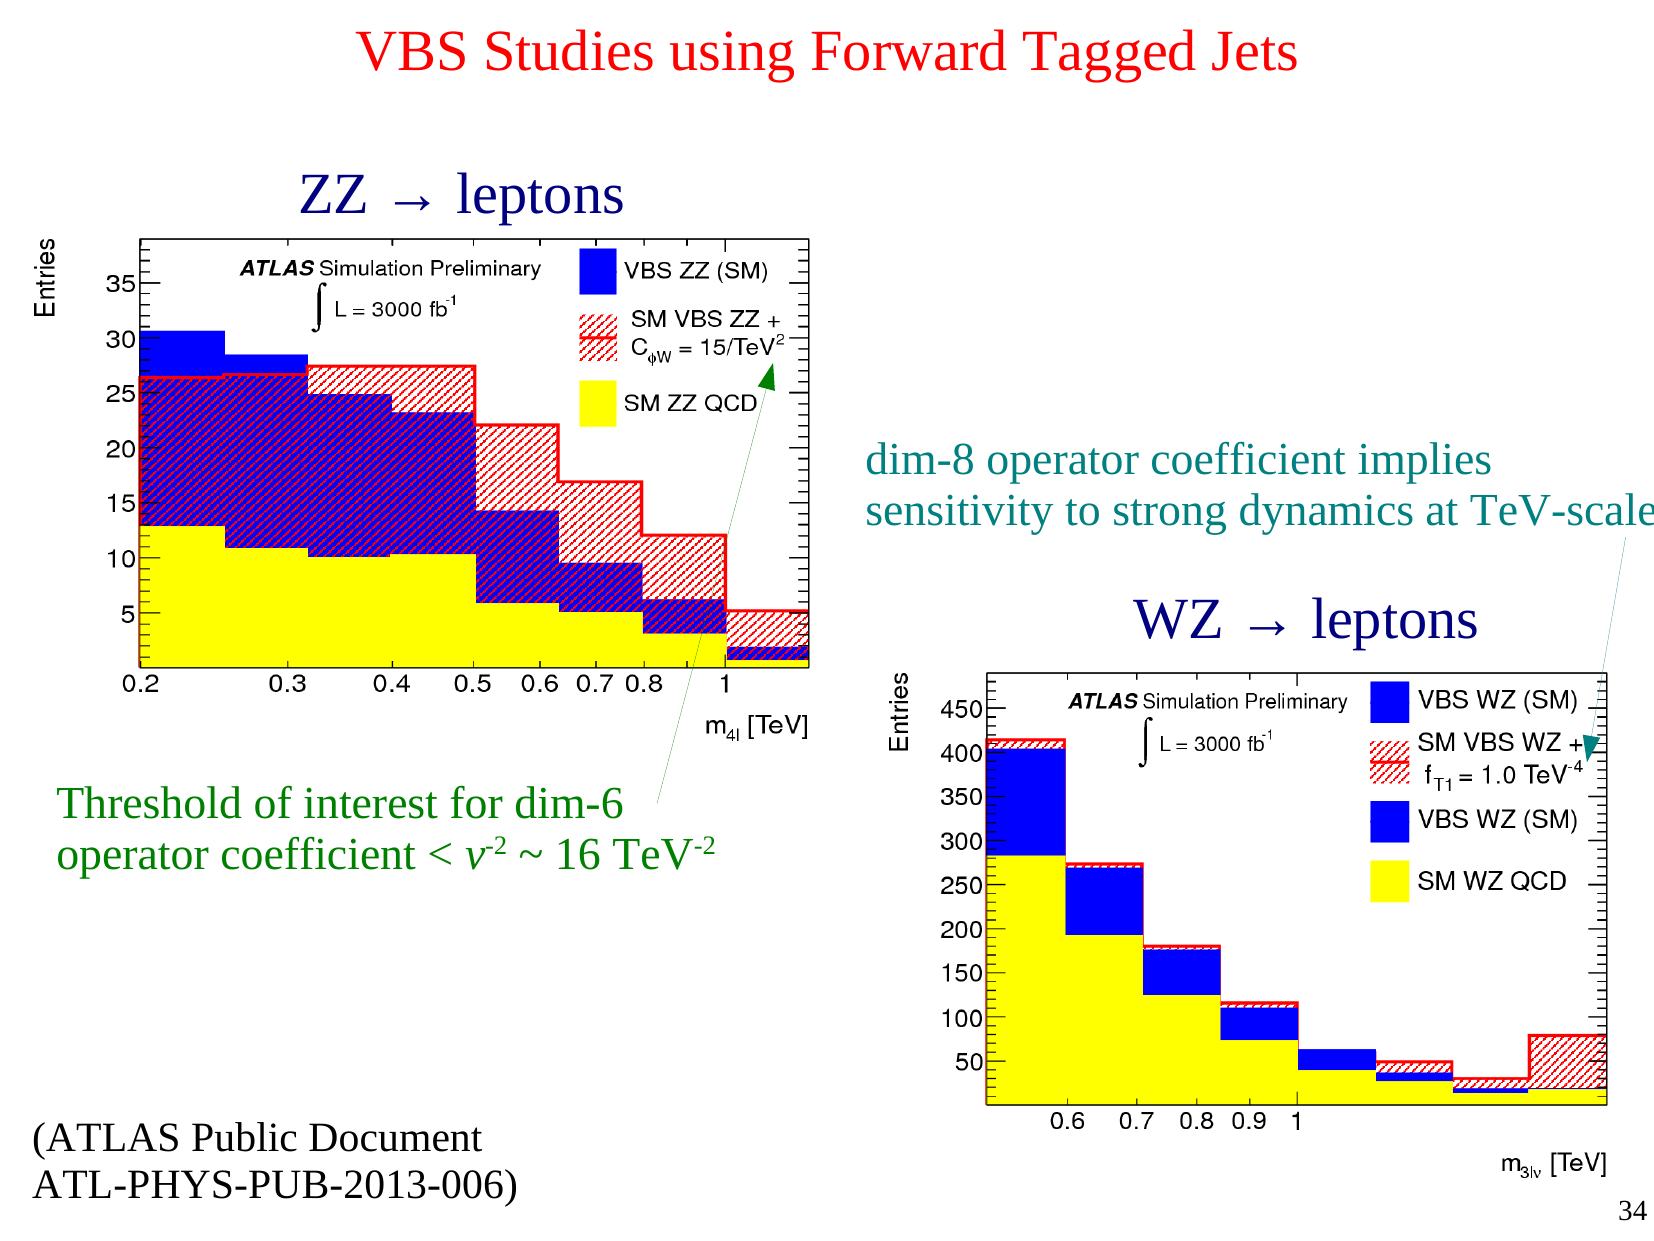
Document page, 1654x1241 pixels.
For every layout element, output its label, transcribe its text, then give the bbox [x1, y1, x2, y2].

text_box WZ → leptons [1119, 591, 1495, 651]
picture [861, 646, 1646, 1192]
text_box (ATLAS Public Document ATL-PHYS-PUB-2013-006) [32, 1114, 512, 1208]
text_box Threshold of interest for dim-6 operator coefficient < v-2 ~ 16 TeV-2 [56, 778, 712, 882]
title VBS Studies using Forward Tagged Jets [128, 0, 1541, 144]
picture [4, 212, 851, 754]
text_box dim-8 operator coefficient implies sensitivity to strong dynamics at TeV-scale [865, 433, 1651, 591]
text_box ZZ → leptons [298, 160, 626, 226]
